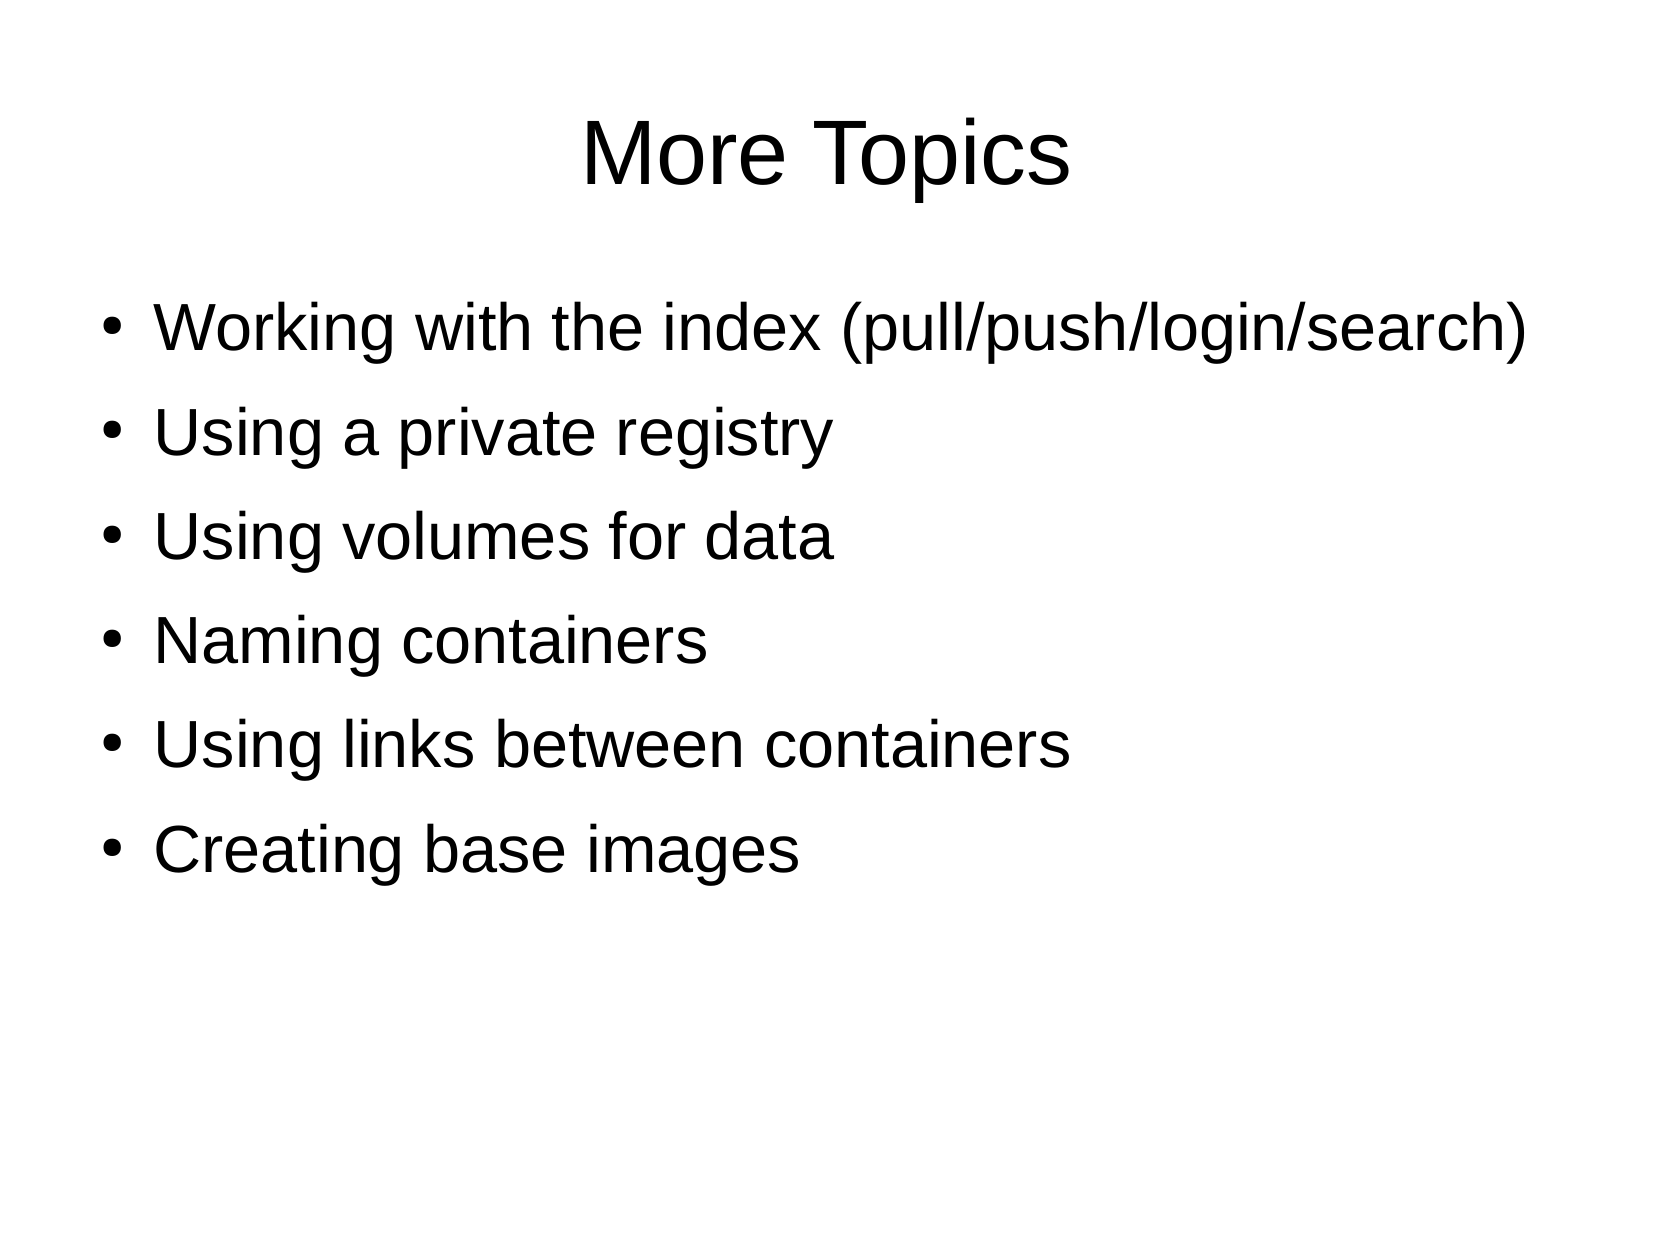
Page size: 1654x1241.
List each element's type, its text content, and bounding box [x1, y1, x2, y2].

list Working with the index (pull/push/login/search) Using a private registry Using volumes for data Naming containers Using links between containers Creating base images [82, 290, 1571, 1010]
title More Topics [82, 49, 1571, 257]
